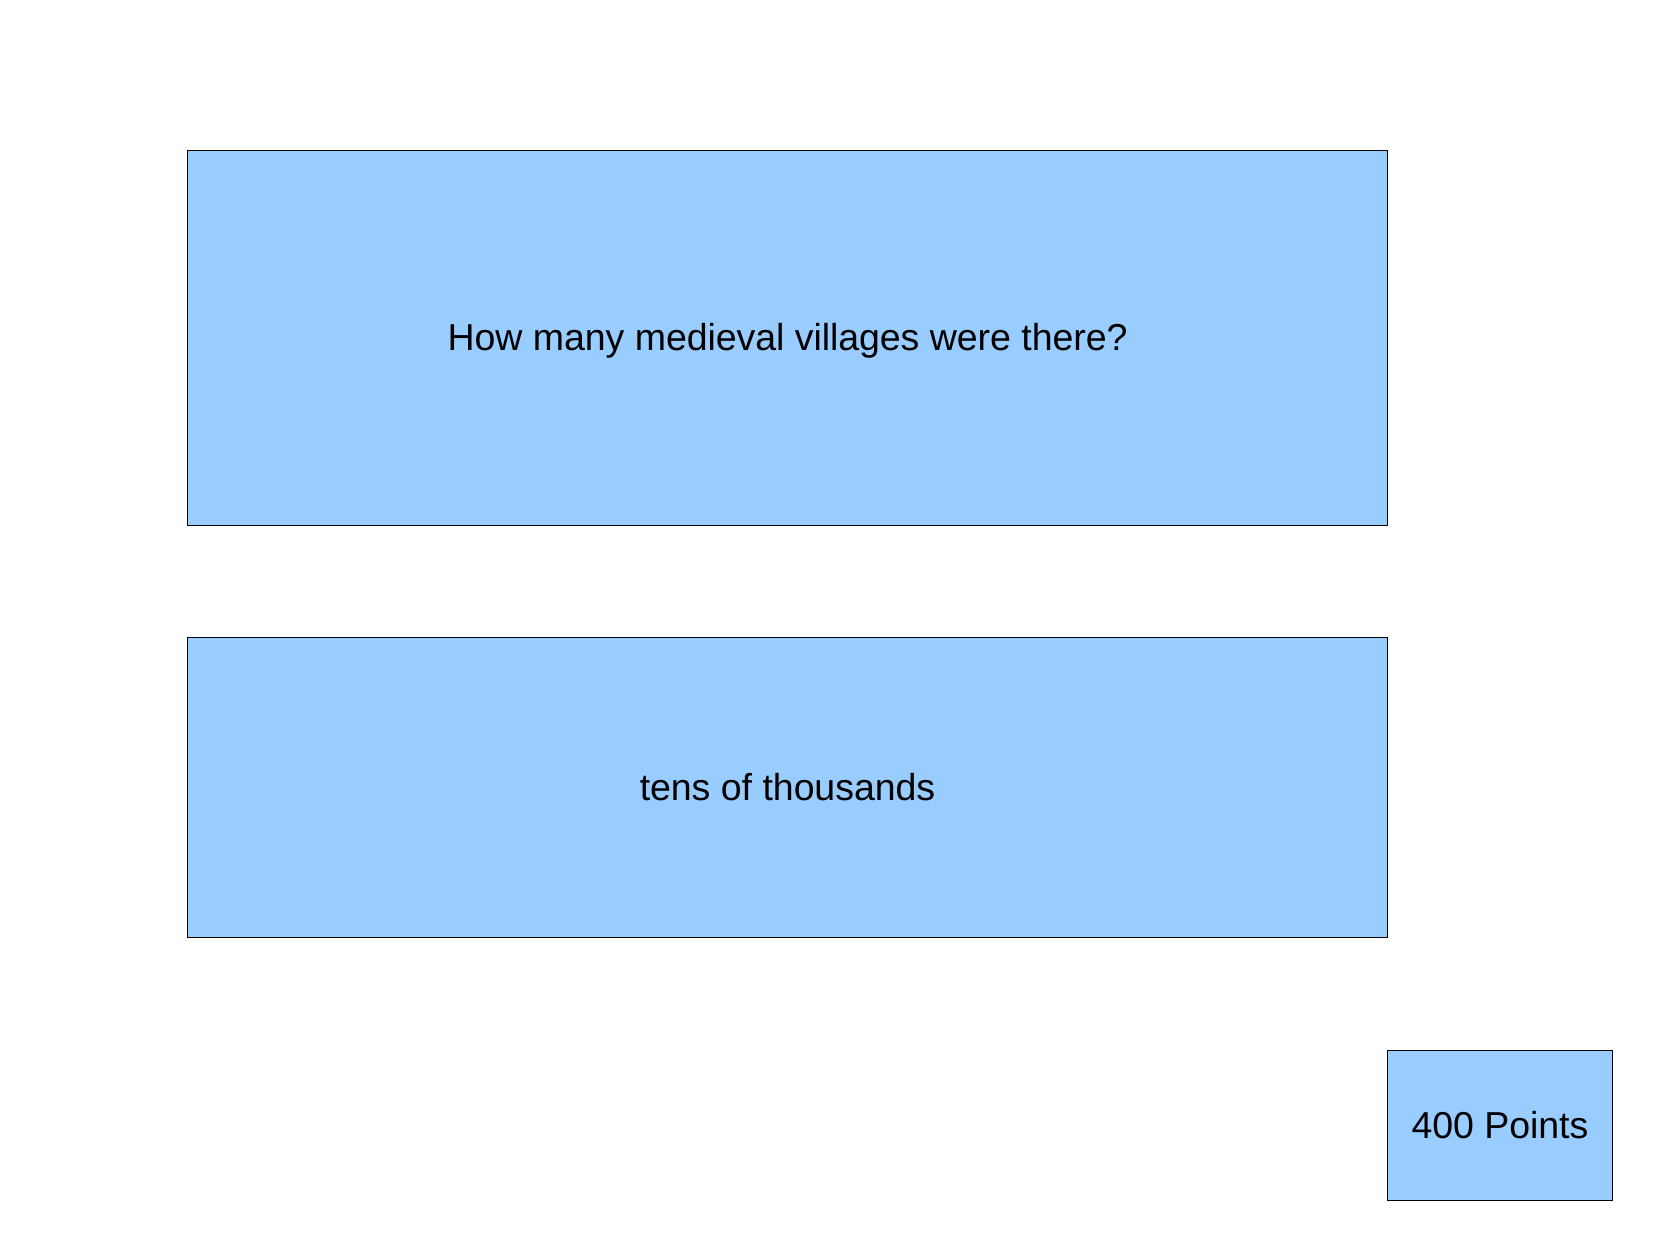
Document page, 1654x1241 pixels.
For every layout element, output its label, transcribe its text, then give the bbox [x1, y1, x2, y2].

text_box 400 Points [1387, 1050, 1613, 1201]
text_box How many medieval villages were there? [187, 150, 1388, 526]
text_box tens of thousands [187, 637, 1388, 938]
